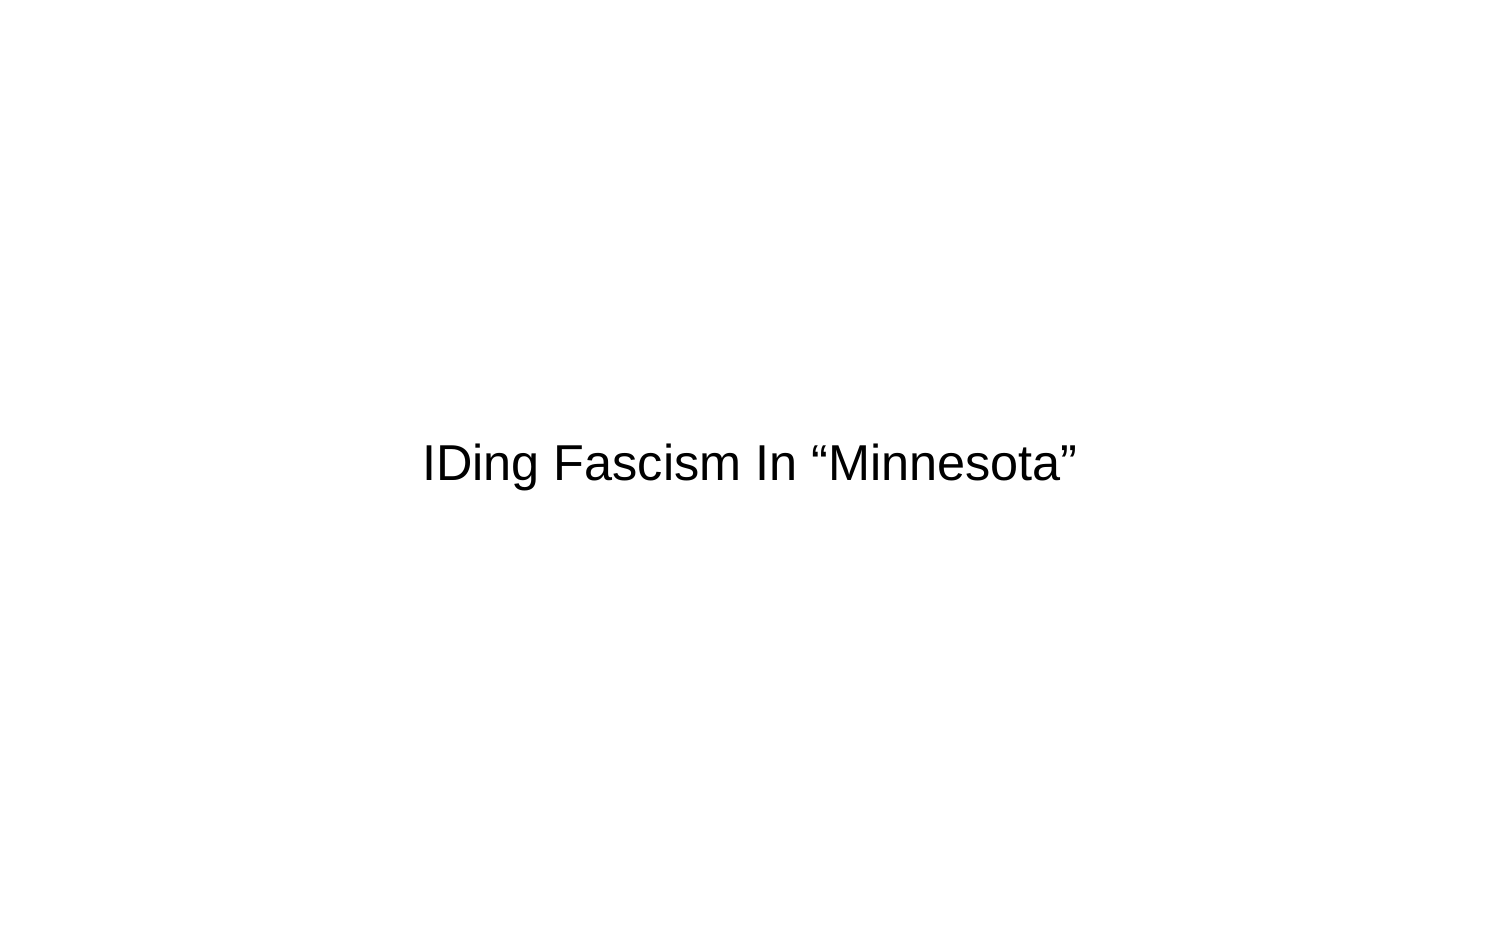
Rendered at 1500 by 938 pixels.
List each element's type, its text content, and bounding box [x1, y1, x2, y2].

subtitle IDing Fascism In “Minnesota” [75, 219, 1425, 763]
